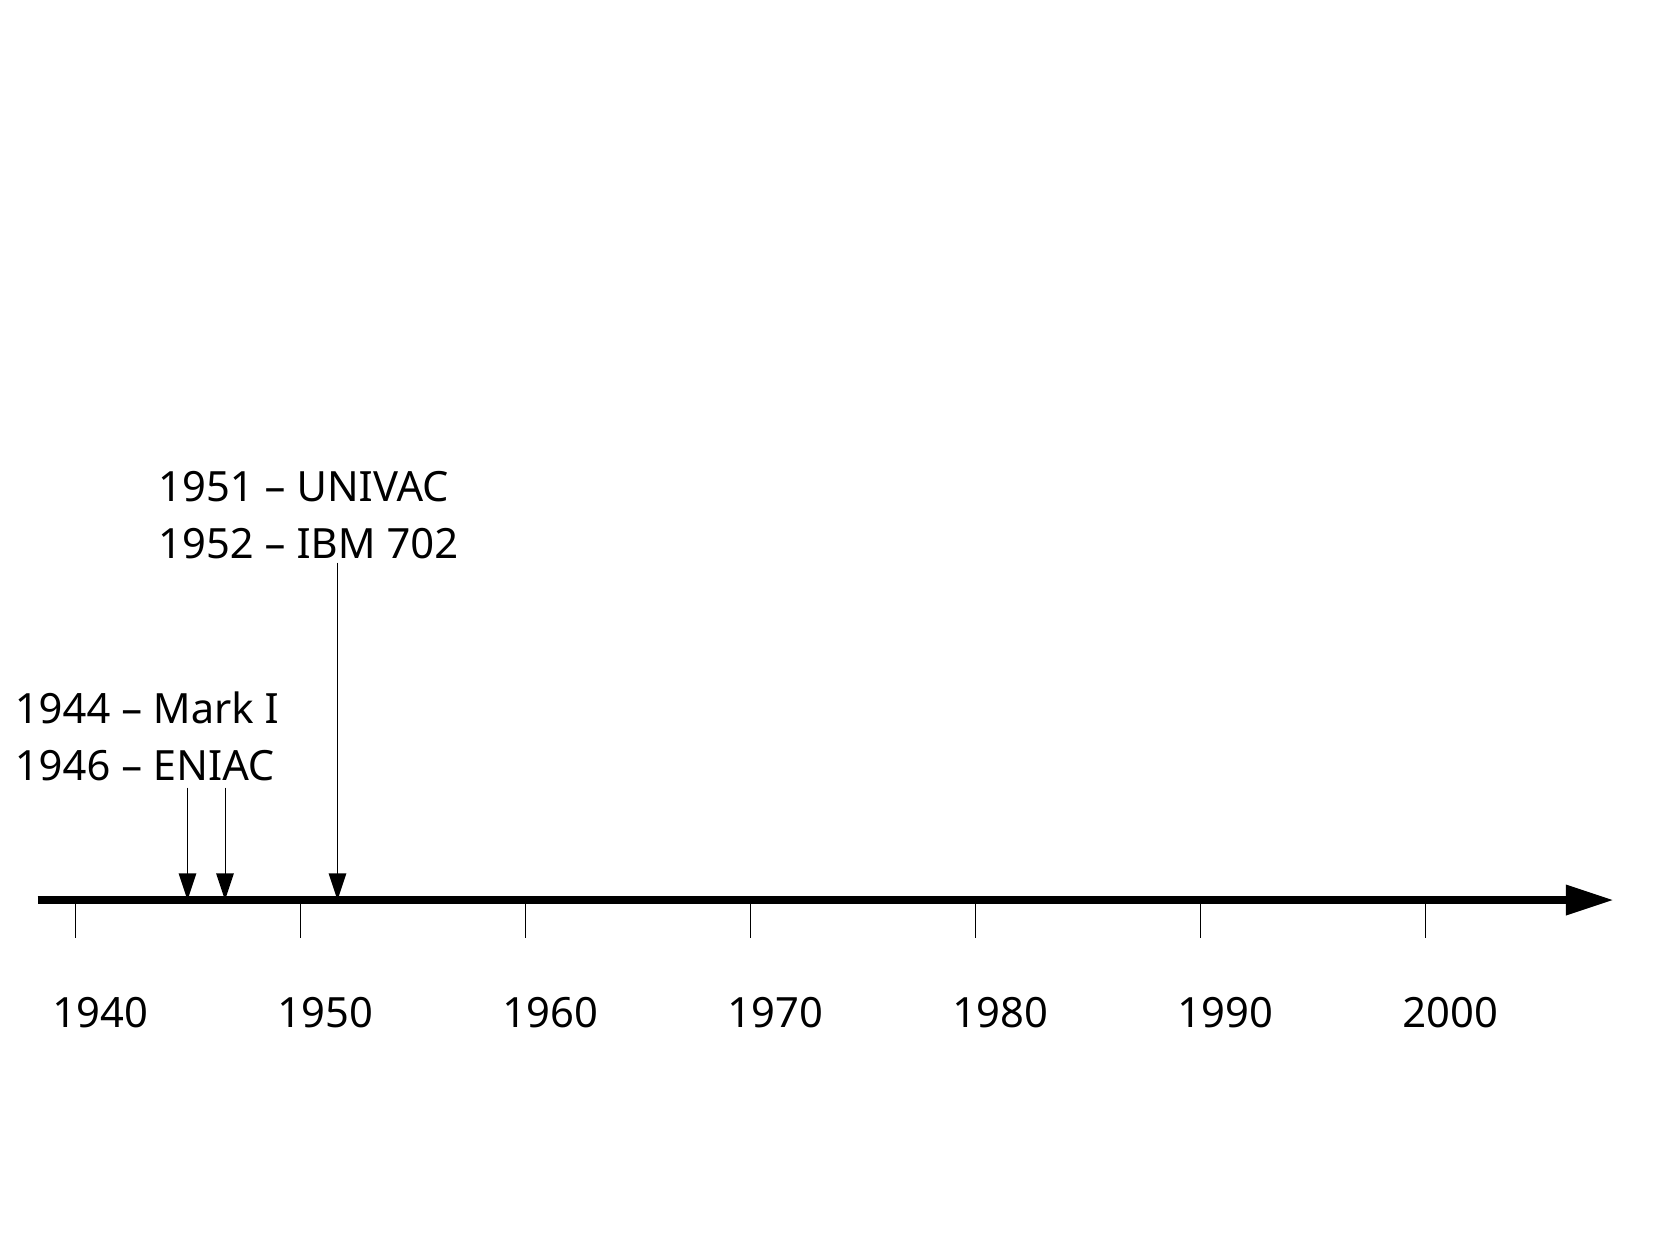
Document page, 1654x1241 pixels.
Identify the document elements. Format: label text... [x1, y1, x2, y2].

text_box 1980 [937, 975, 1088, 1051]
text_box 1990 [1162, 975, 1313, 1051]
text_box 1940 [37, 975, 188, 1051]
text_box 1960 [487, 975, 638, 1051]
text_box 1970 [712, 975, 863, 1051]
text_box 2000 [1387, 975, 1538, 1051]
text_box 1951 – UNIVAC 1952 – IBM 702 [143, 449, 781, 567]
text_box 1950 [262, 975, 413, 1051]
text_box 1944 – Mark I 1946 – ENIAC [0, 671, 337, 788]
